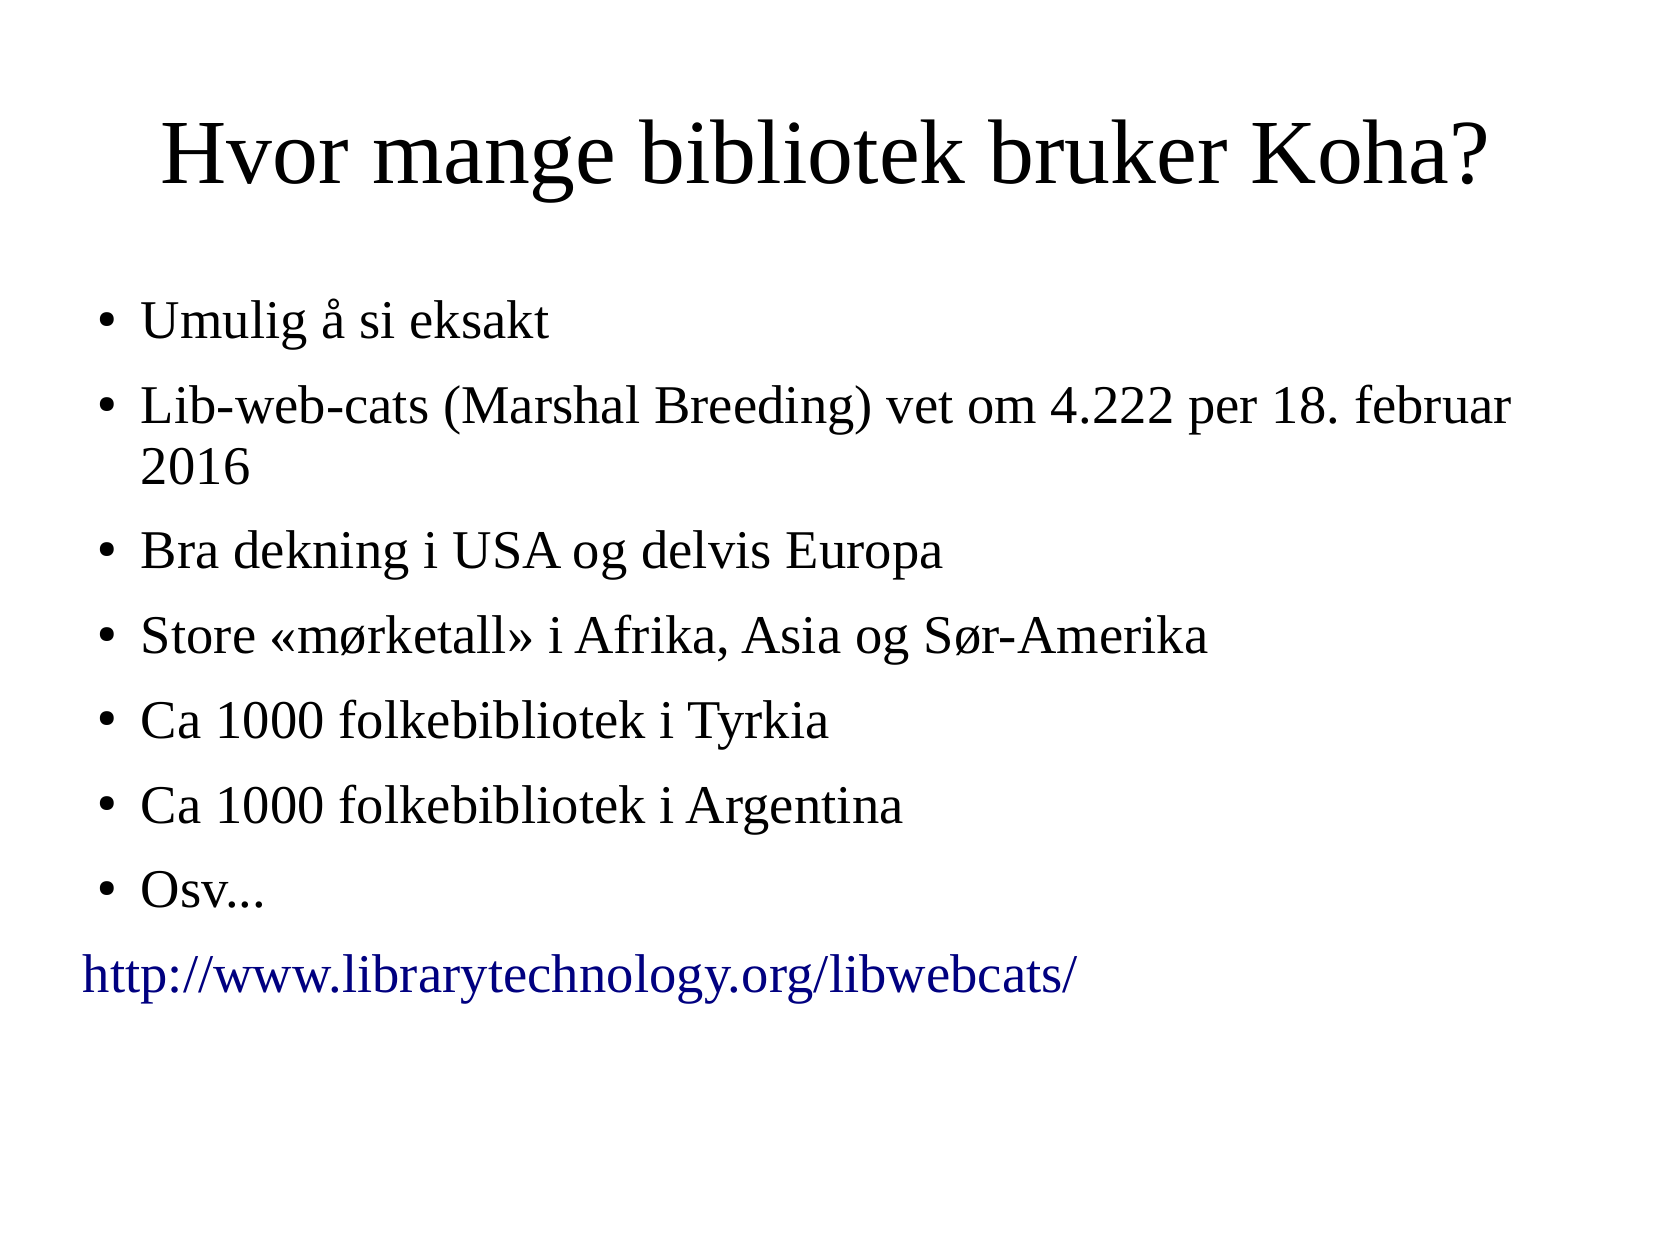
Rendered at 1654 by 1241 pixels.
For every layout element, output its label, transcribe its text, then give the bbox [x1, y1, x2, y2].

title Hvor mange bibliotek bruker Koha? [82, 49, 1571, 257]
list Umulig å si eksakt Lib-web-cats (Marshal Breeding) vet om 4.222 per 18. februar 2016 Bra dekning i USA og delvis Europa Store «mørketall» i Afrika, Asia og Sør-Amerika Ca 1000 folkebibliotek i Tyrkia Ca 1000 folkebibliotek i Argentina Osv... http://www.librarytechnology.org/libwebcats/ [82, 290, 1571, 1010]
